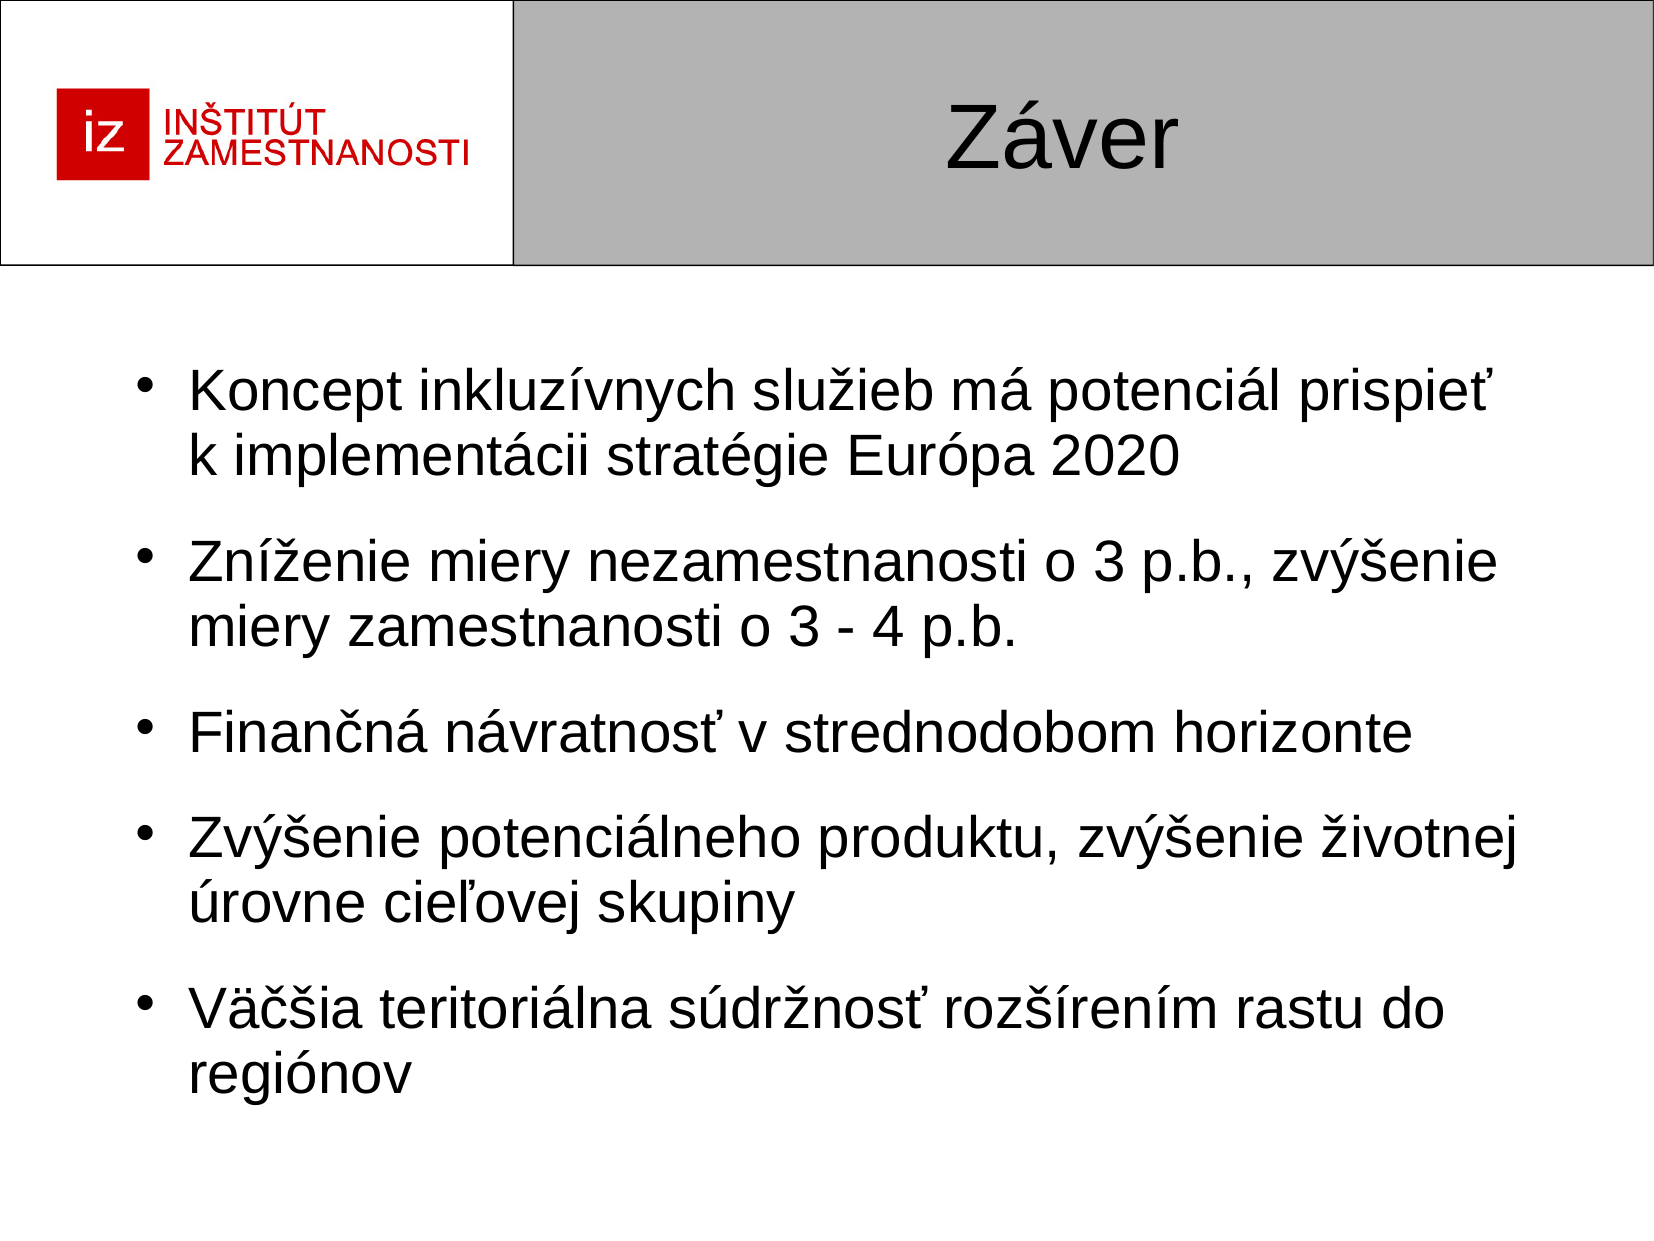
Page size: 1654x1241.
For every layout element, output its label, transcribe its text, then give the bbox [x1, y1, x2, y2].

picture [5, 7, 512, 256]
list Koncept inkluzívnych služieb má potenciál prispieť k implementácii stratégie Európa 2020 Zníženie miery nezamestnanosti o 3 p.b., zvýšenie miery zamestnanosti o 3 - 4 p.b. Finančná návratnosť v strednodobom horizonte Zvýšenie potenciálneho produktu, zvýšenie životnej úrovne cieľovej skupiny Väčšia teritoriálna súdržnosť rozšírením rastu do regiónov [118, 354, 1530, 1121]
title Záver [560, 37, 1565, 229]
